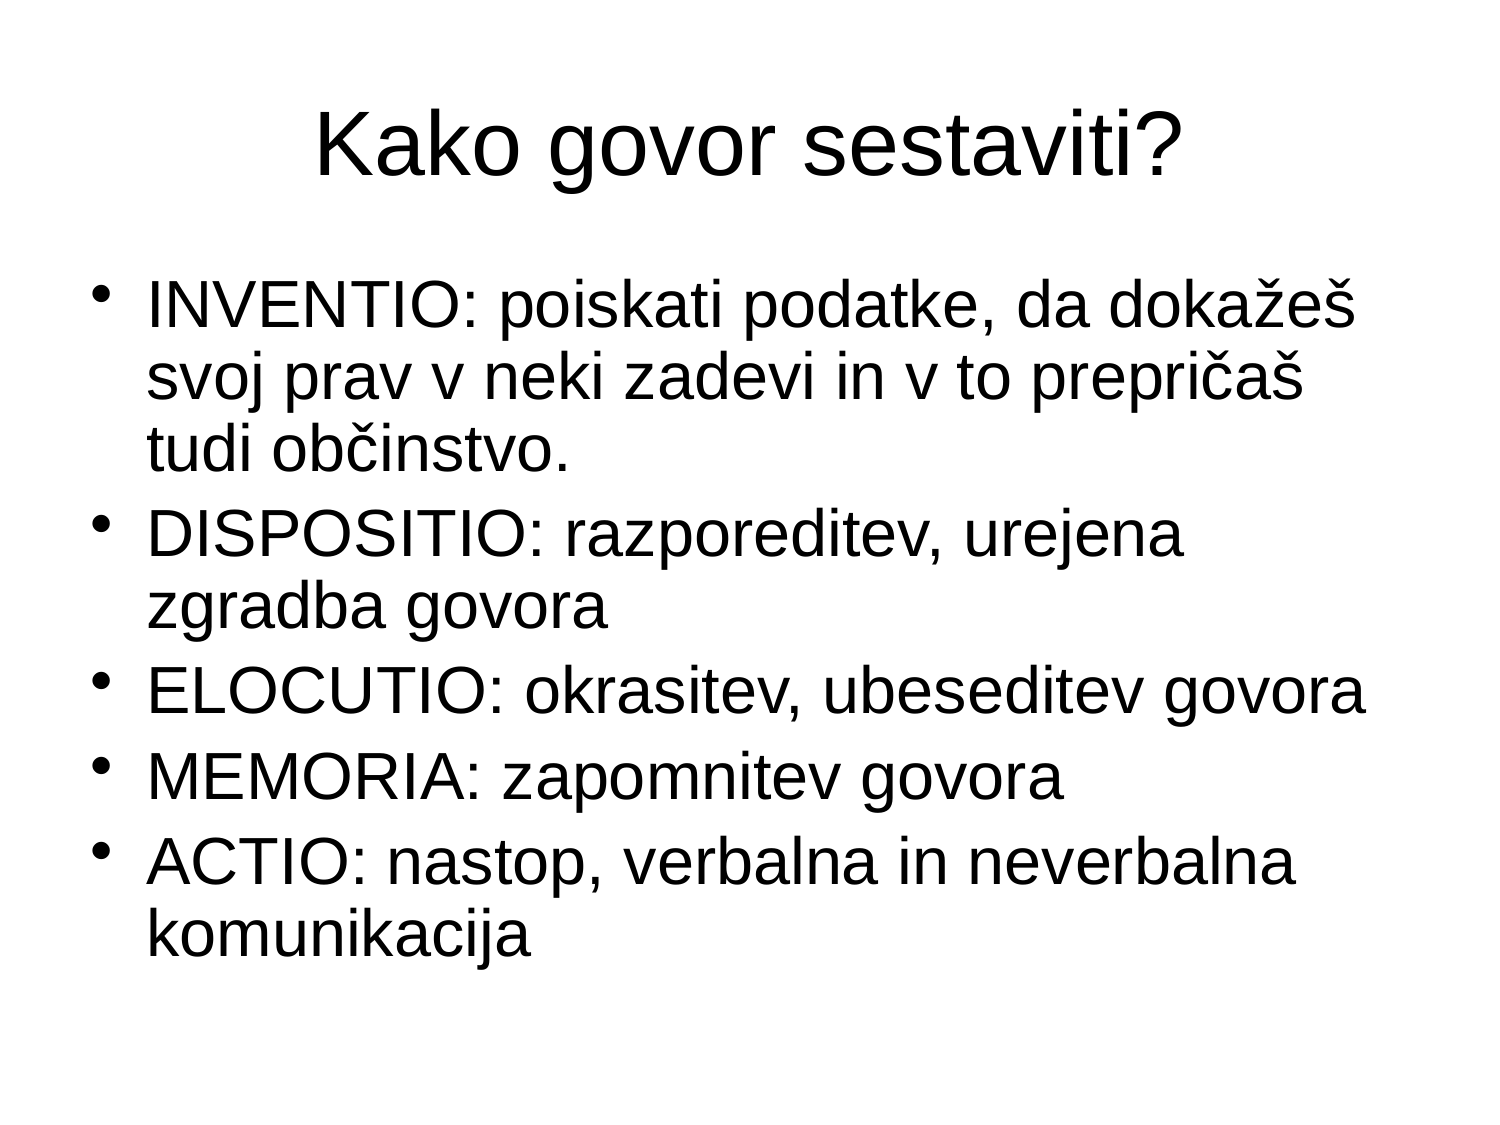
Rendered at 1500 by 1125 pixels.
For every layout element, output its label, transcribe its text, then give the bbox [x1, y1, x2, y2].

title Kako govor sestaviti? [75, 45, 1425, 233]
list INVENTIO: poiskati podatke, da dokažeš svoj prav v neki zadevi in v to prepričaš tudi občinstvo. DISPOSITIO: razporeditev, urejena zgradba govora ELOCUTIO: okrasitev, ubeseditev govora MEMORIA: zapomnitev govora ACTIO: nastop, verbalna in neverbalna komunikacija [75, 262, 1425, 1005]
